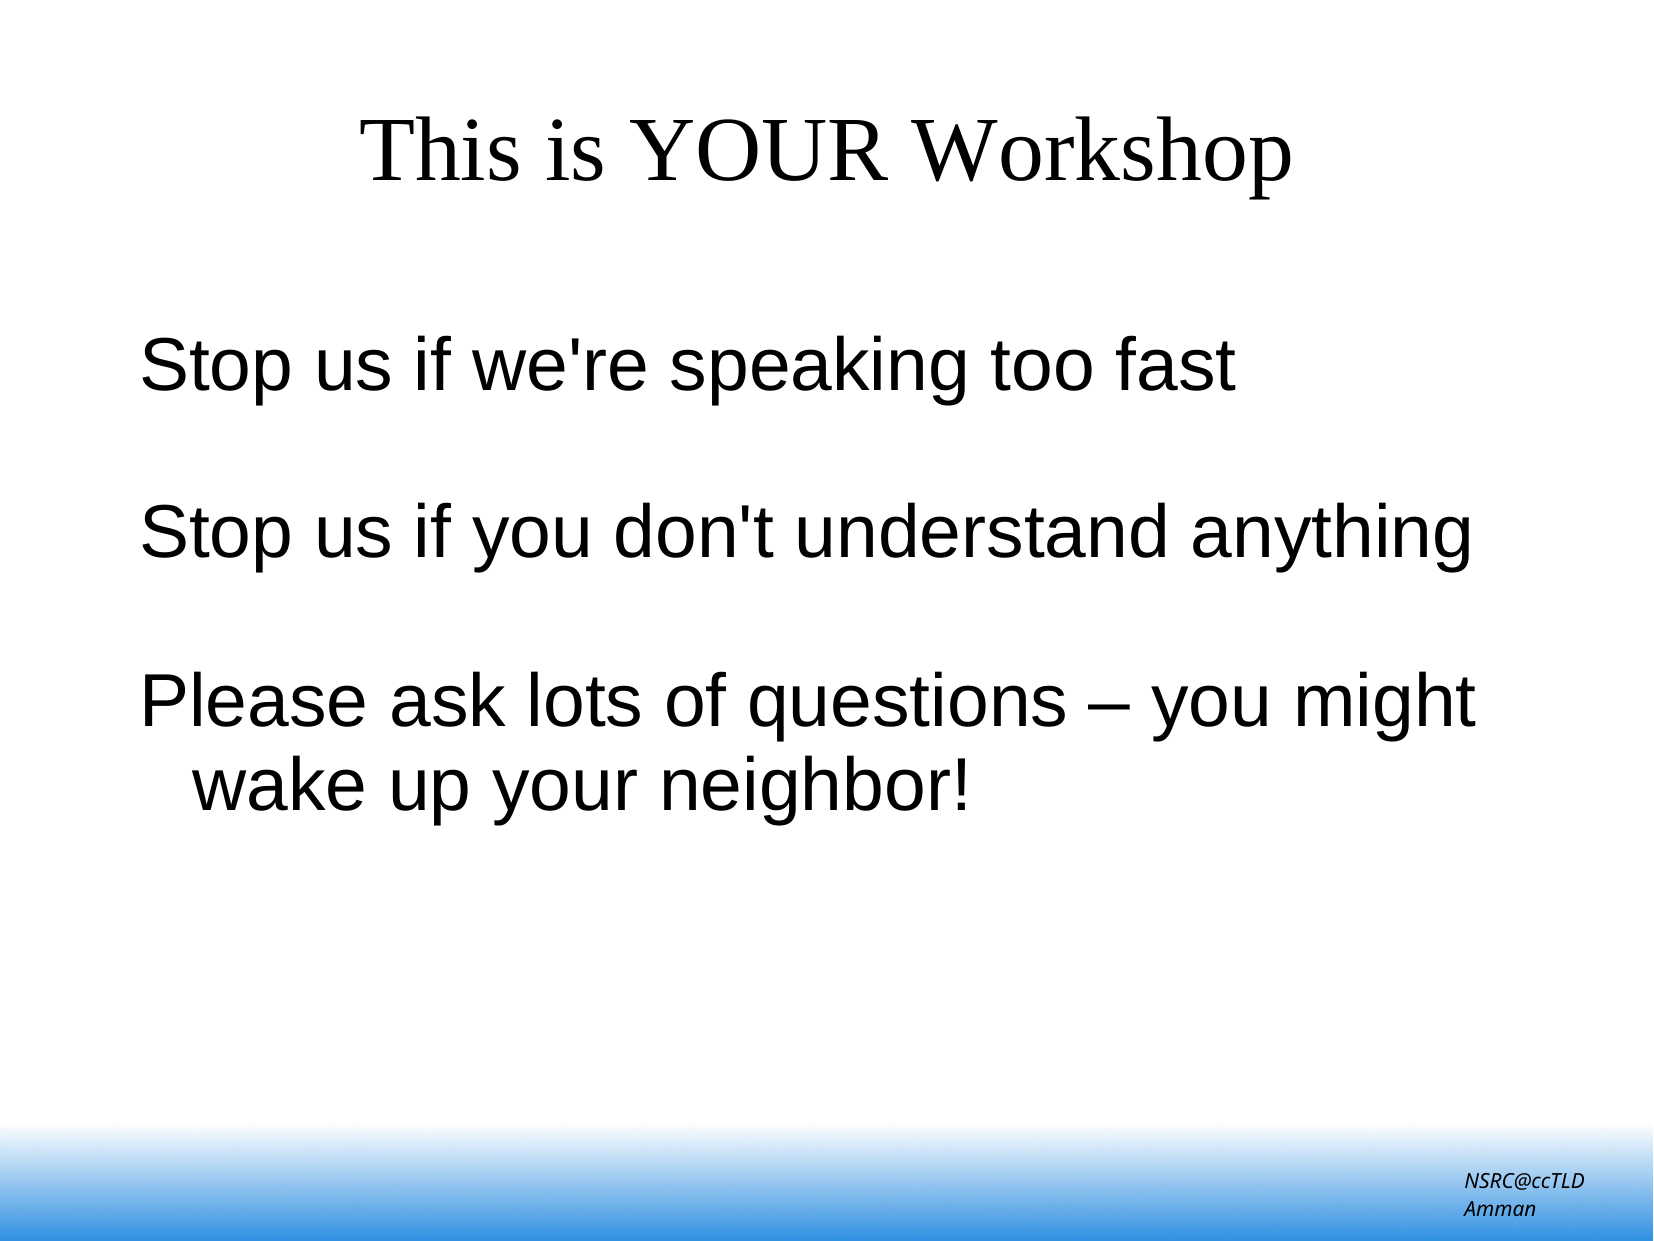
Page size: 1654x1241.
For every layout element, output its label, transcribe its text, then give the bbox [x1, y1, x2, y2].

picture [0, 1122, 1653, 1241]
list Stop us if we're speaking too fast Stop us if you don't understand anything Please ask lots of questions – you might wake up your neighbor! [121, 322, 1561, 1133]
title This is YOUR Workshop [121, 46, 1534, 254]
